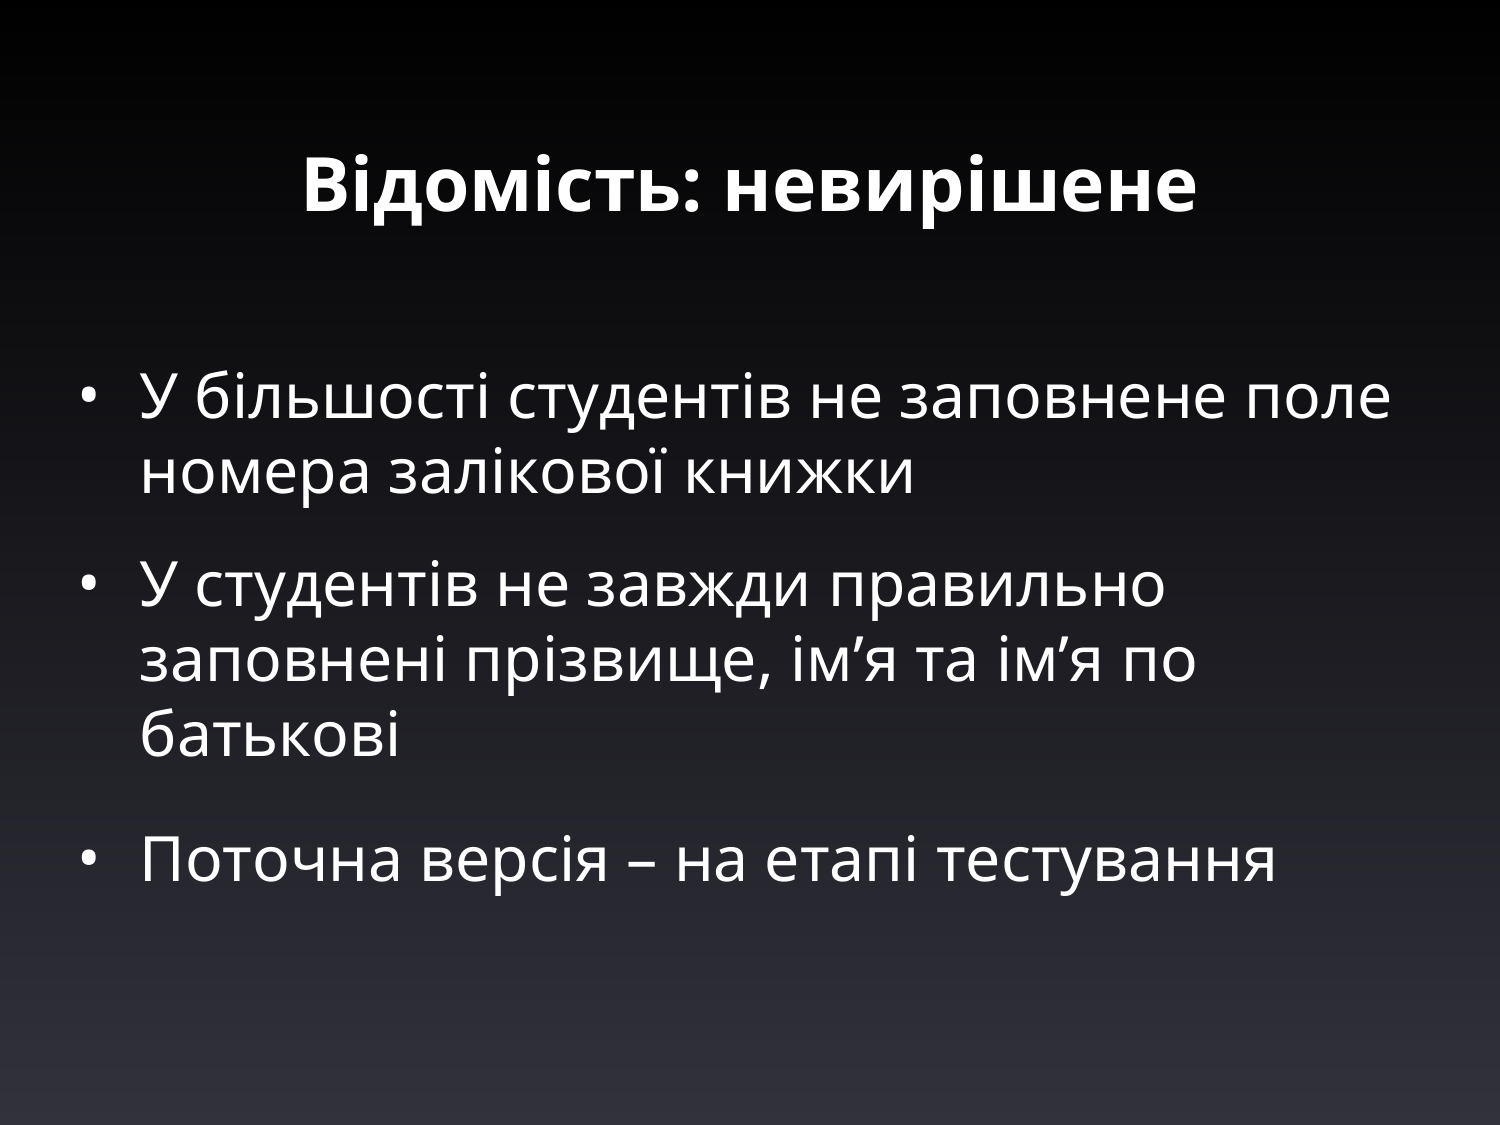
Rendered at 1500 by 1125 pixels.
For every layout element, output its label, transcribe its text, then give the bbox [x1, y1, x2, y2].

text_box Поточна версія – на етапі тестування [62, 762, 1475, 950]
text_box У студентів не завжди правильно заповнені прізвище, ім’я та ім’я по батькові [62, 562, 1475, 750]
title Відомість: невирішене [75, 87, 1426, 276]
text_box У більшості студентів не заповнене поле номера залікової книжки [62, 337, 1475, 525]
